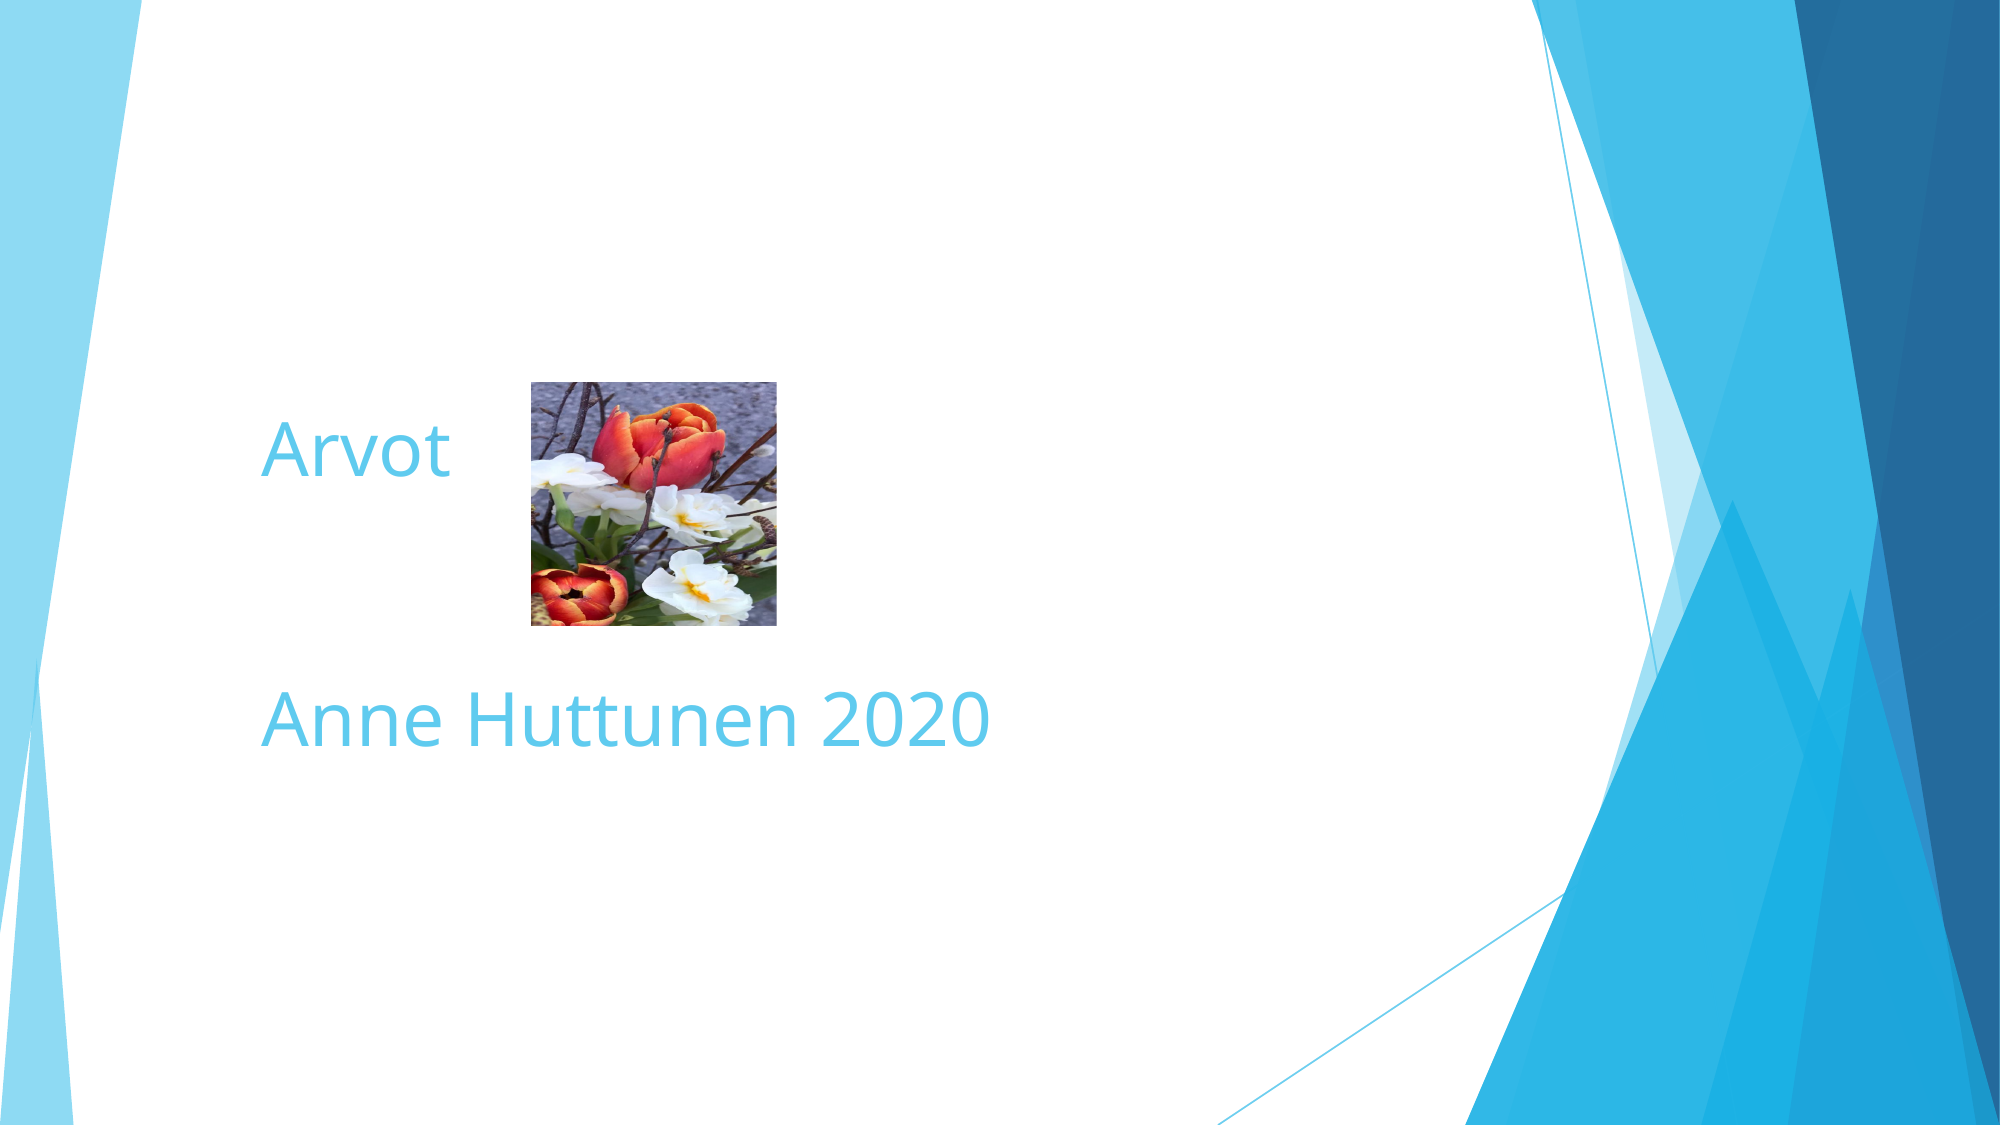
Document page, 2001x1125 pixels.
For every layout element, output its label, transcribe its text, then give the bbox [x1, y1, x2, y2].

picture [531, 382, 777, 626]
subtitle Anne Huttunen 2020 [247, 664, 1522, 845]
title Arvot [247, 394, 1522, 664]
